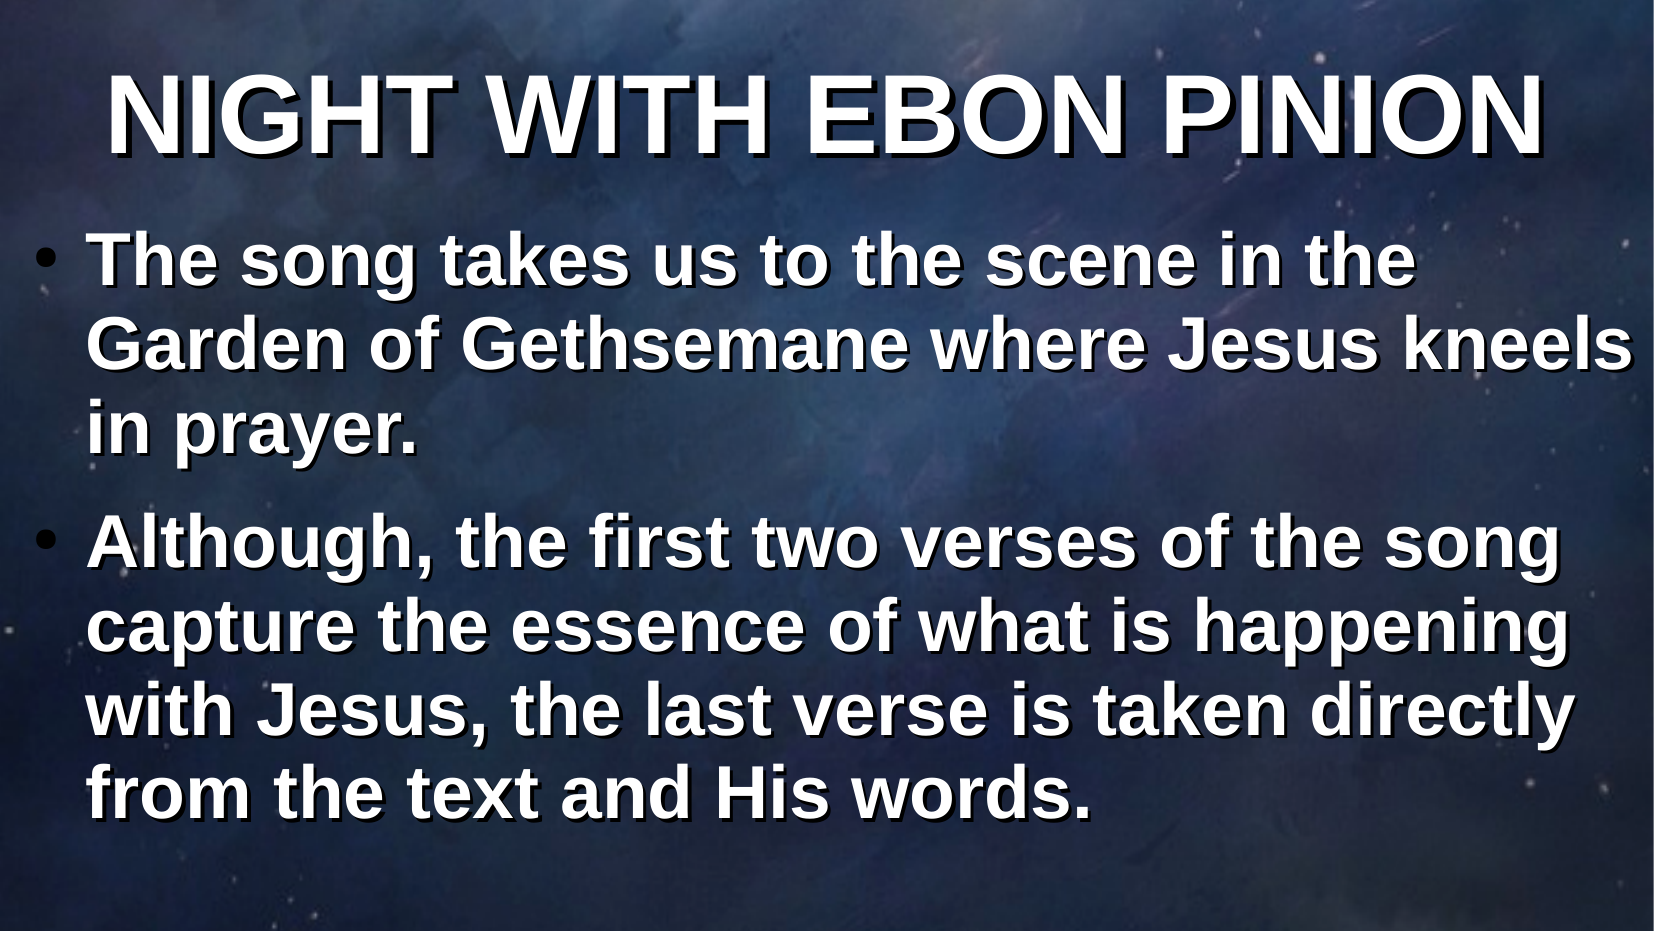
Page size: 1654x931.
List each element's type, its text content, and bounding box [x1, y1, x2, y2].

picture [0, 0, 1654, 931]
title NIGHT WITH EBON PINION [82, 37, 1571, 193]
list The song takes us to the scene in the Garden of Gethsemane where Jesus kneels in prayer. Although, the first two verses of the song capture the essence of what is happening with Jesus, the last verse is taken directly from the text and His words. [15, 217, 1643, 931]
